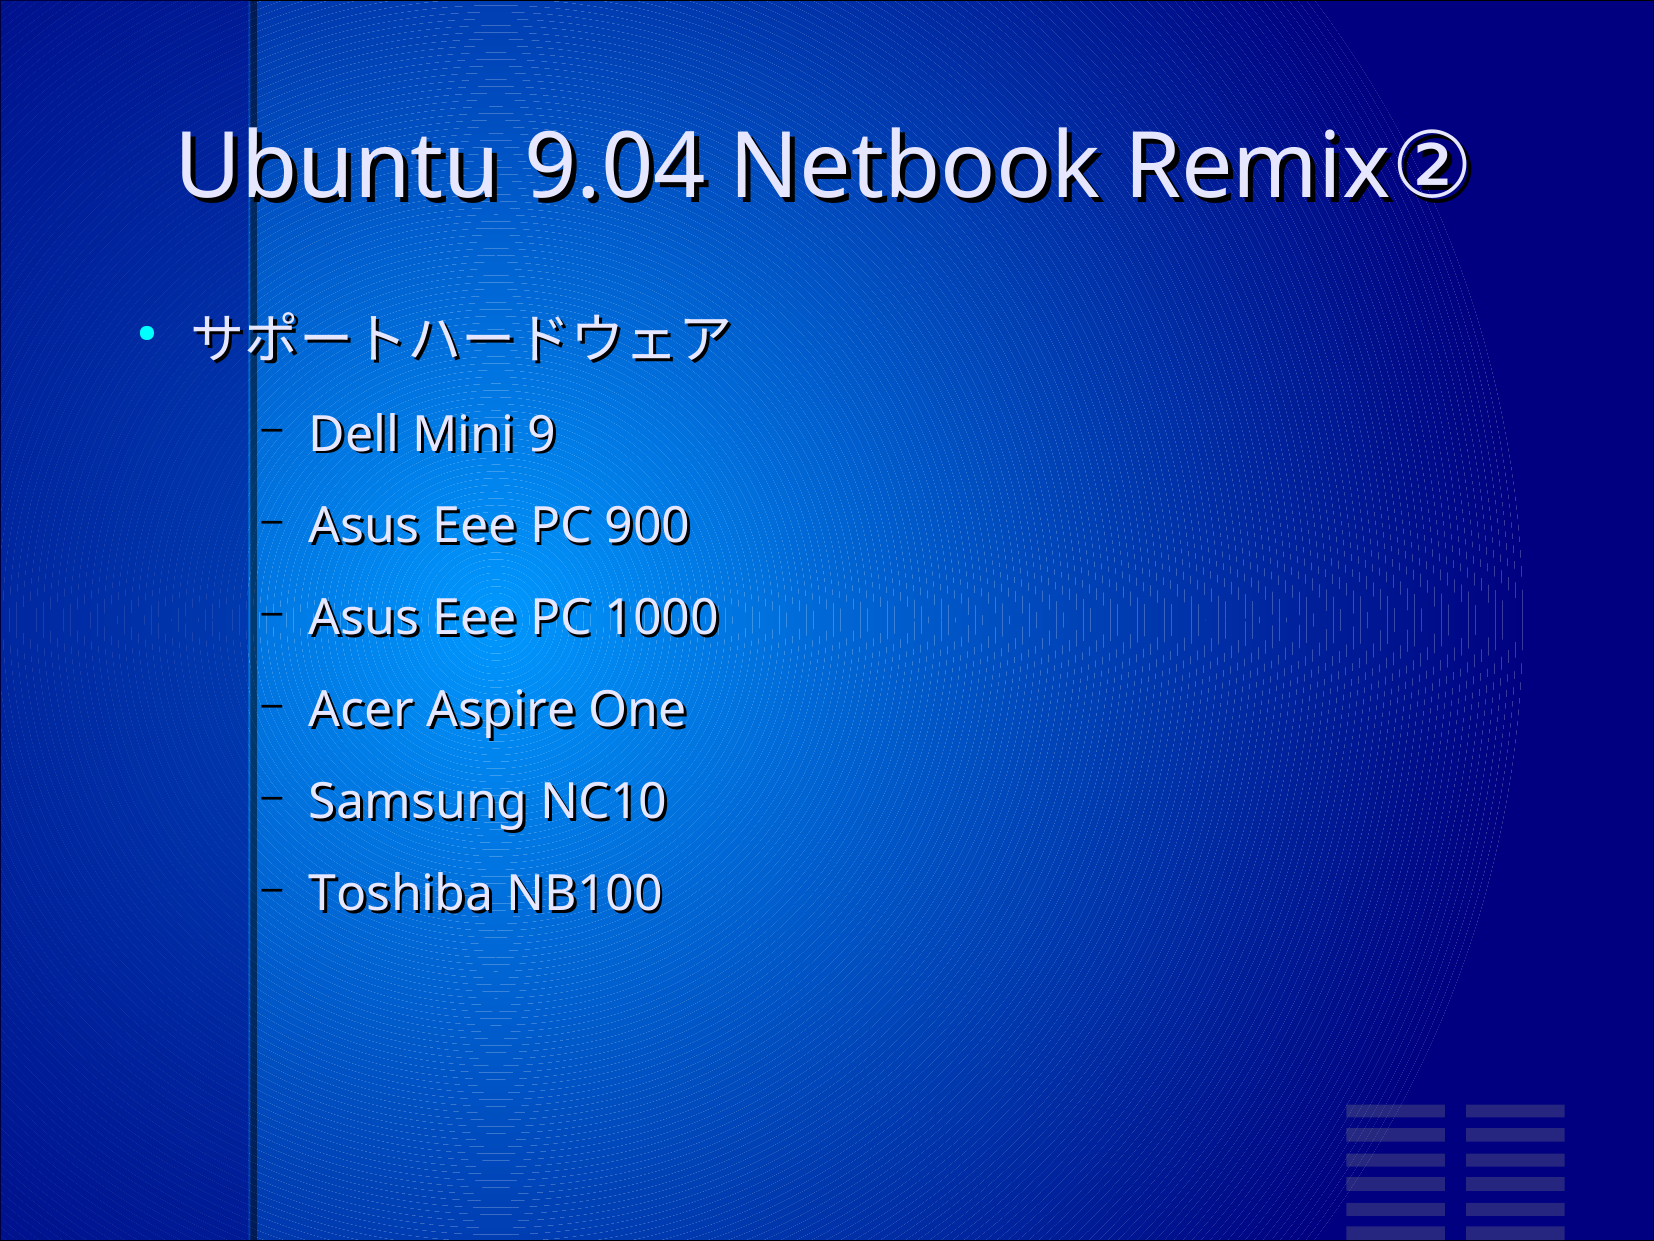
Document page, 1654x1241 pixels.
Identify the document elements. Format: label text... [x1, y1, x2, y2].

title Ubuntu 9.04 Netbook Remix② [118, 58, 1531, 266]
list サポートハードウェア Dell Mini 9 Asus Eee PC 900 Asus Eee PC 1000 Acer Aspire One Samsung NC10 Toshiba NB100 [119, 295, 1533, 1164]
